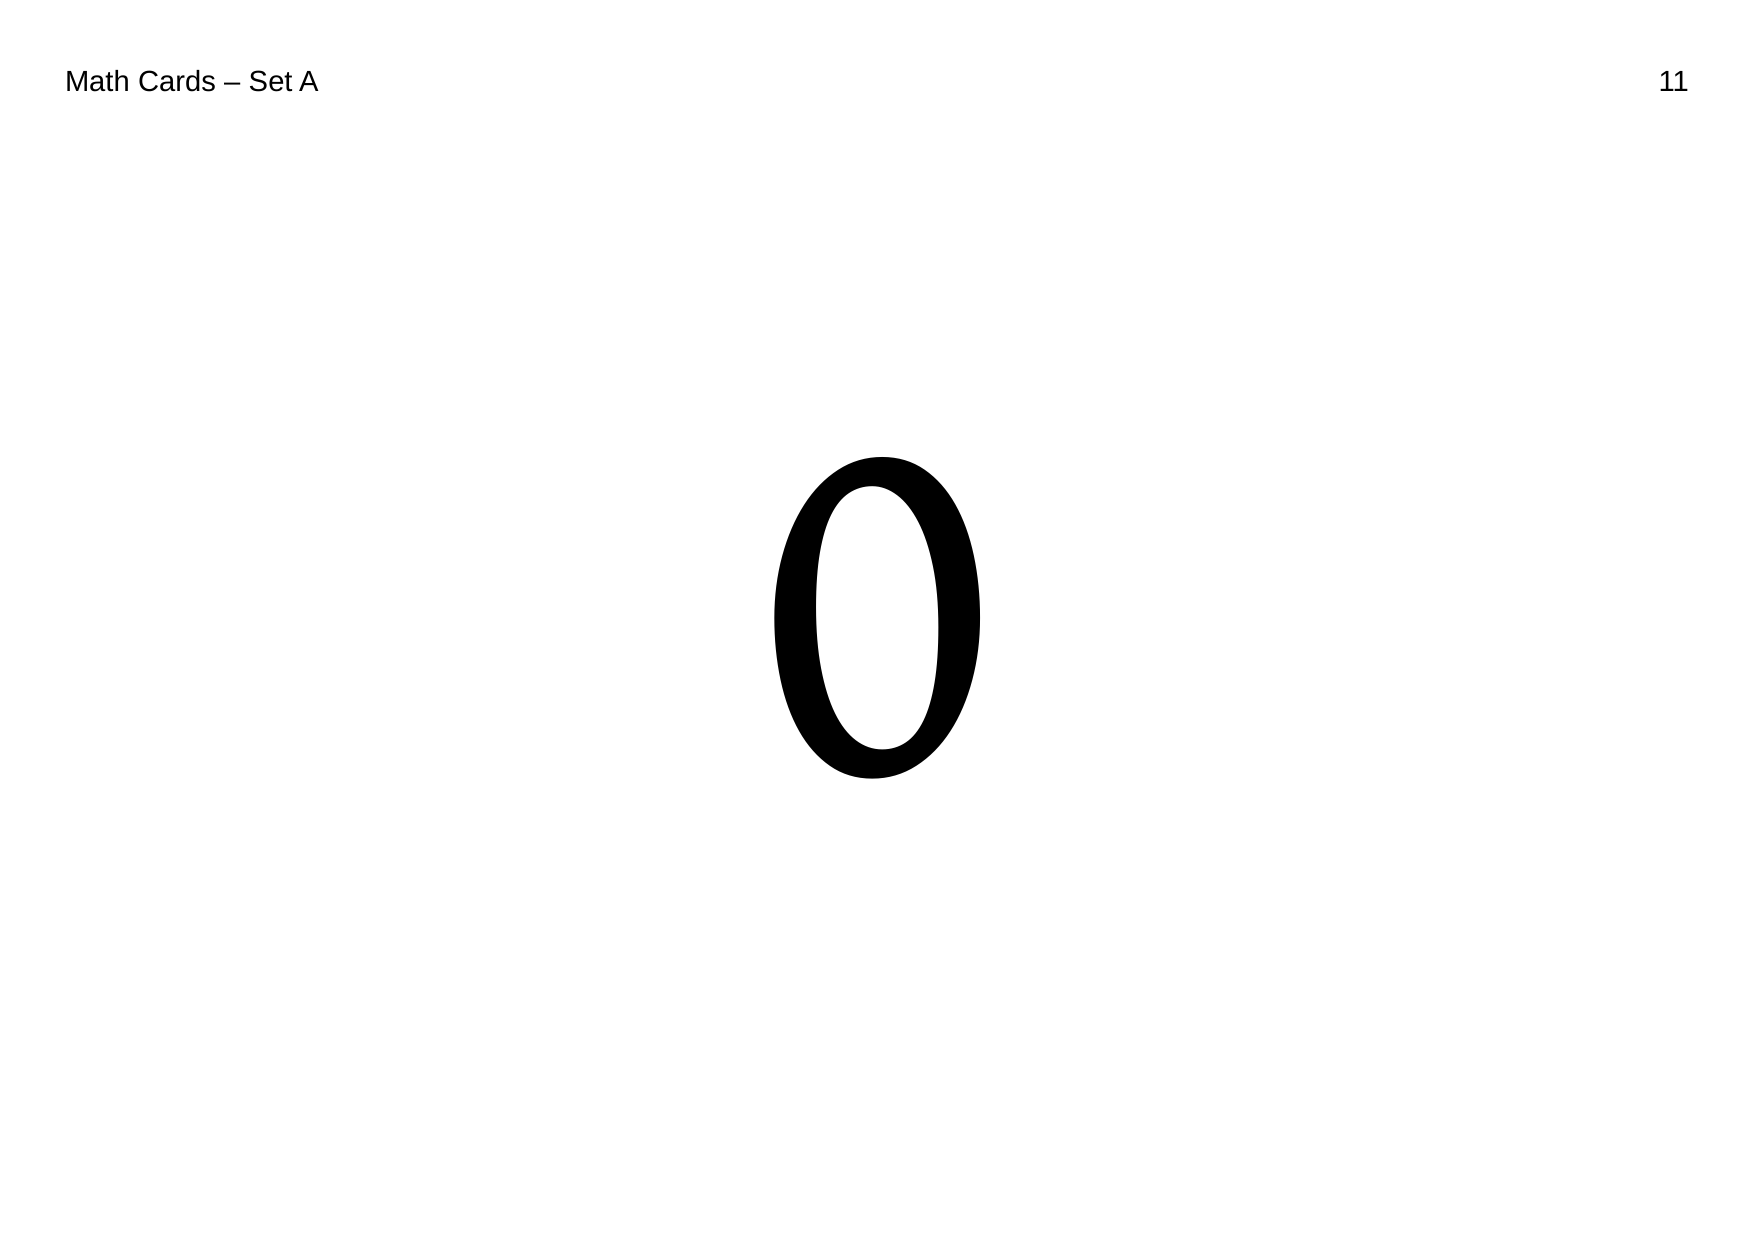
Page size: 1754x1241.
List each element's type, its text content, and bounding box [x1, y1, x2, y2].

text_box Math Cards – Set A [59, 59, 326, 104]
text_box 11 [1650, 59, 1695, 104]
text_box 0 [748, 318, 1006, 922]
